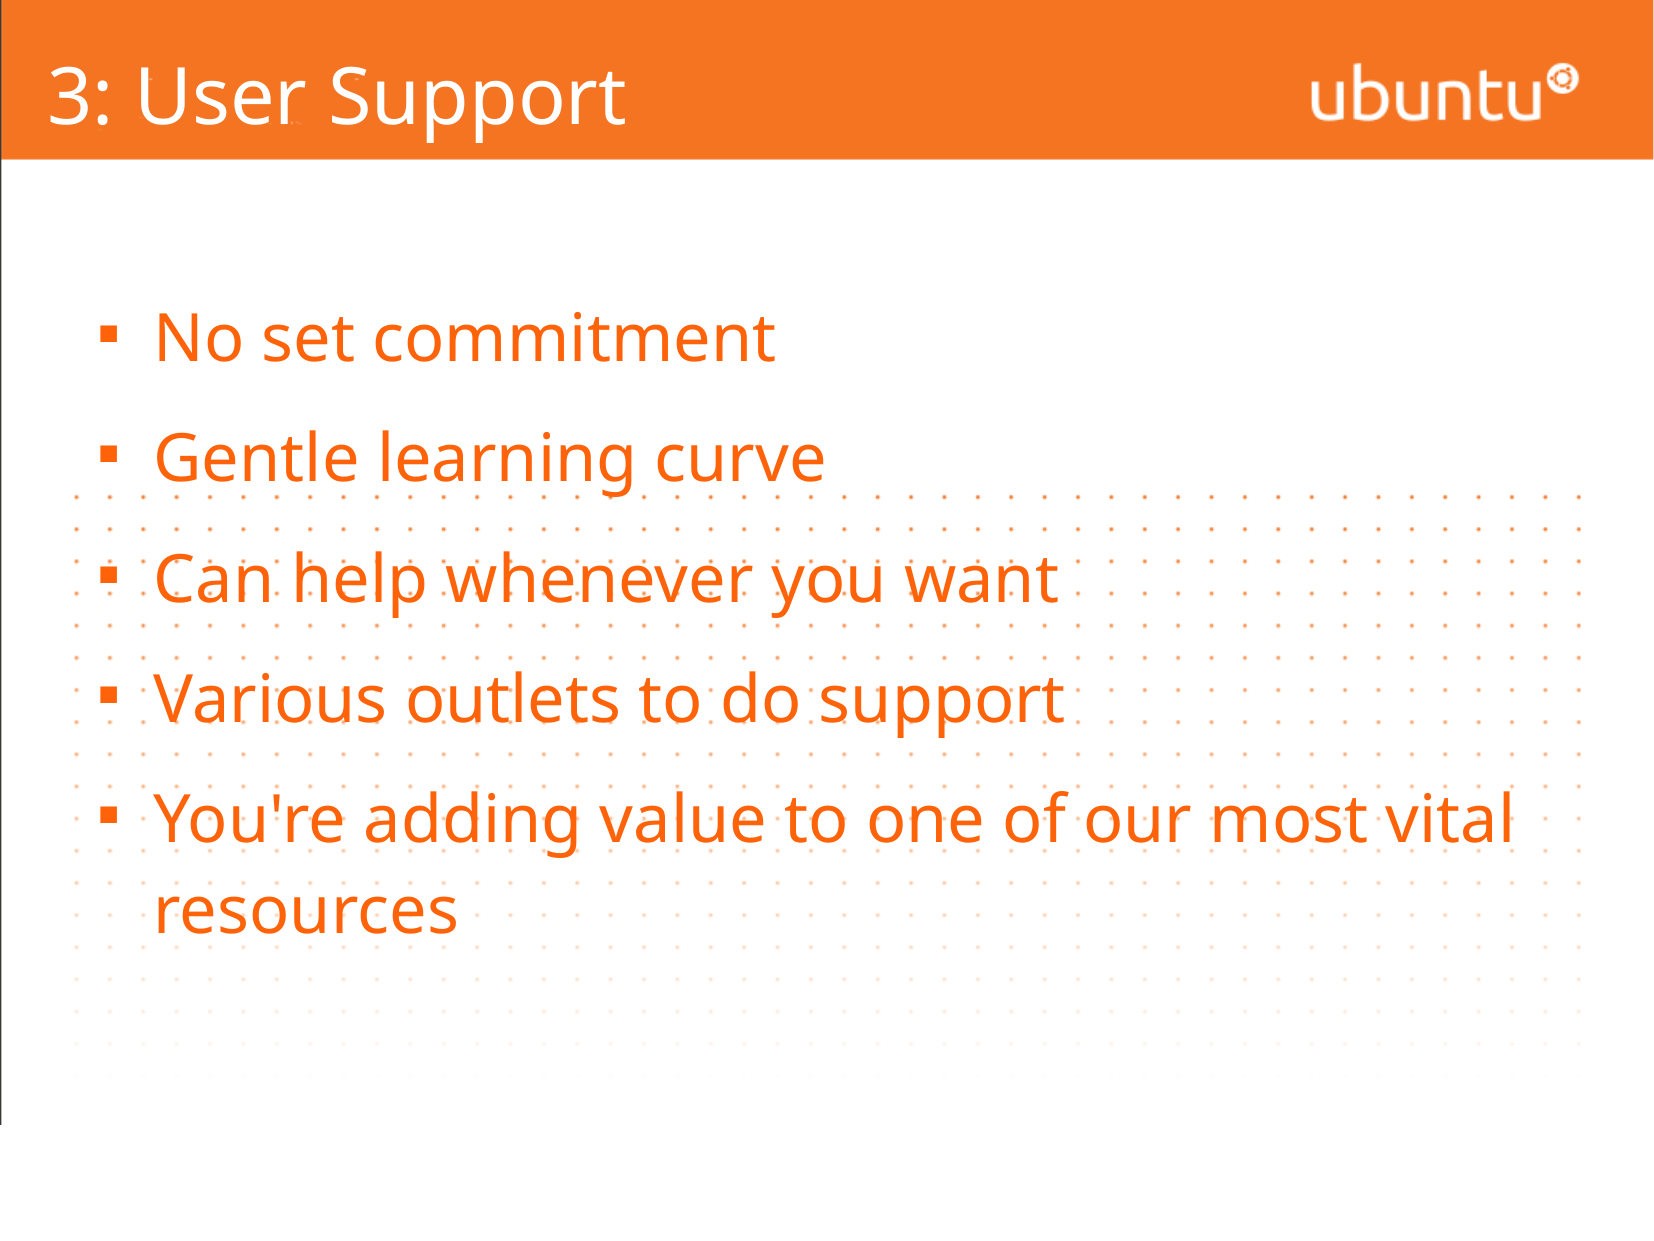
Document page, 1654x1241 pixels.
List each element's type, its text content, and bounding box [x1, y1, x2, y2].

list No set commitment Gentle learning curve Can help whenever you want Various outlets to do support You're adding value to one of our most vital resources [82, 290, 1571, 1010]
title 3: User Support [47, 29, 1276, 158]
picture [0, 0, 1654, 1125]
